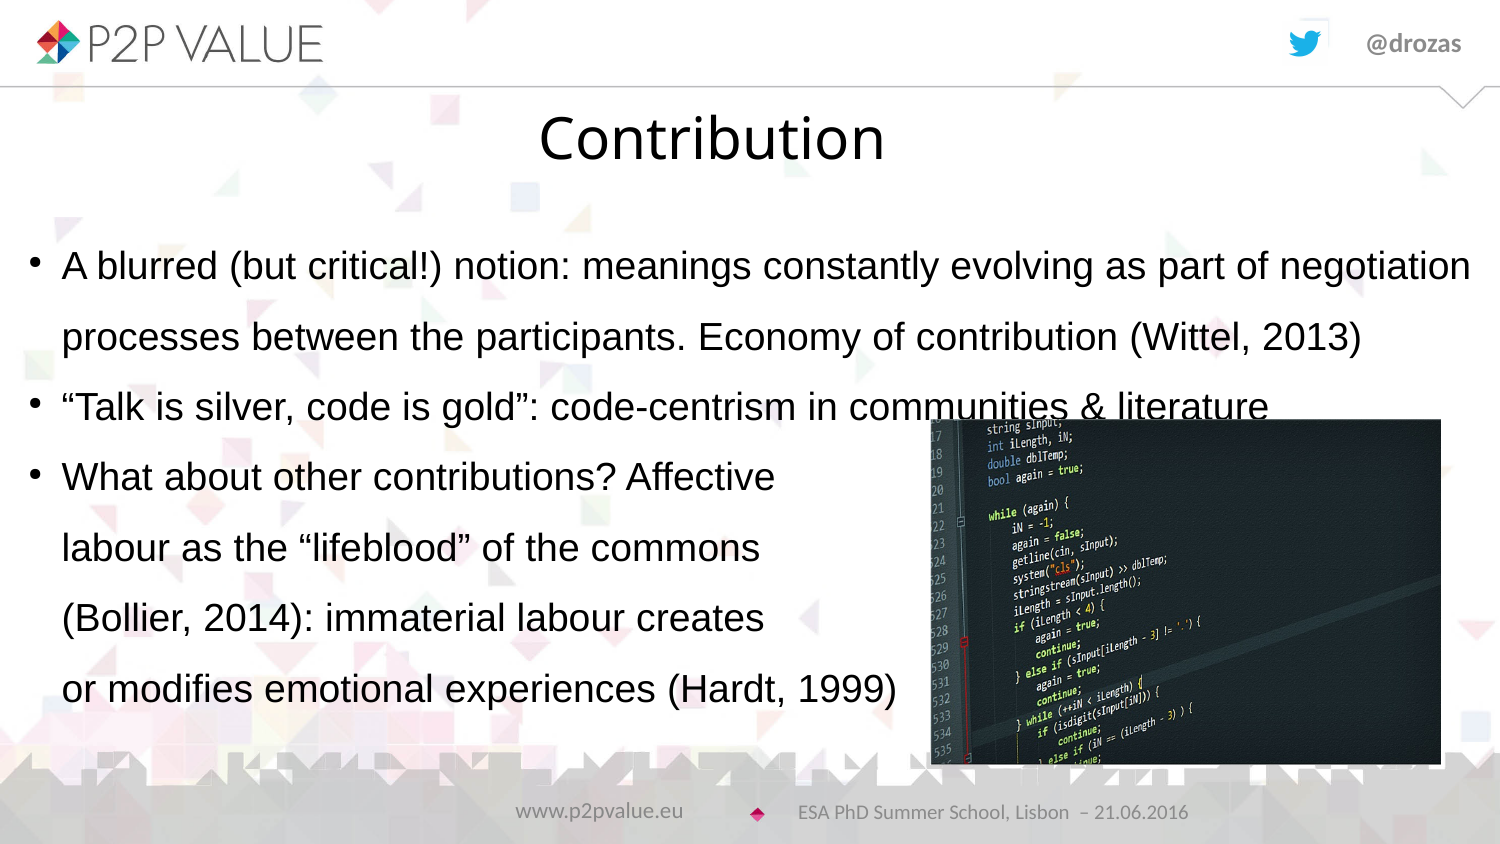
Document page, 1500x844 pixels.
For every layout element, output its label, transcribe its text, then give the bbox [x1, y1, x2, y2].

picture [0, 0, 1500, 844]
title Contribution [60, 92, 1366, 181]
text_box ESA PhD Summer School, Lisbon – 21.06.2016 [784, 788, 1477, 834]
subtitle A blurred (but critical!) notion: meanings constantly evolving as part of negotiation processes between the participants. Economy of contribution (Wittel, 2013) “Talk is silver, code is gold”: code-centrism in communities & literature What about other contributions? Affective labour as the “lifeblood” of the commons (Bollier, 2014): immaterial labour creates or modifies emotional experiences (Hardt, 1999) [15, 210, 1496, 766]
text_box www.p2pvalue.eu [509, 789, 728, 829]
text_box @drozas [1305, 11, 1481, 72]
